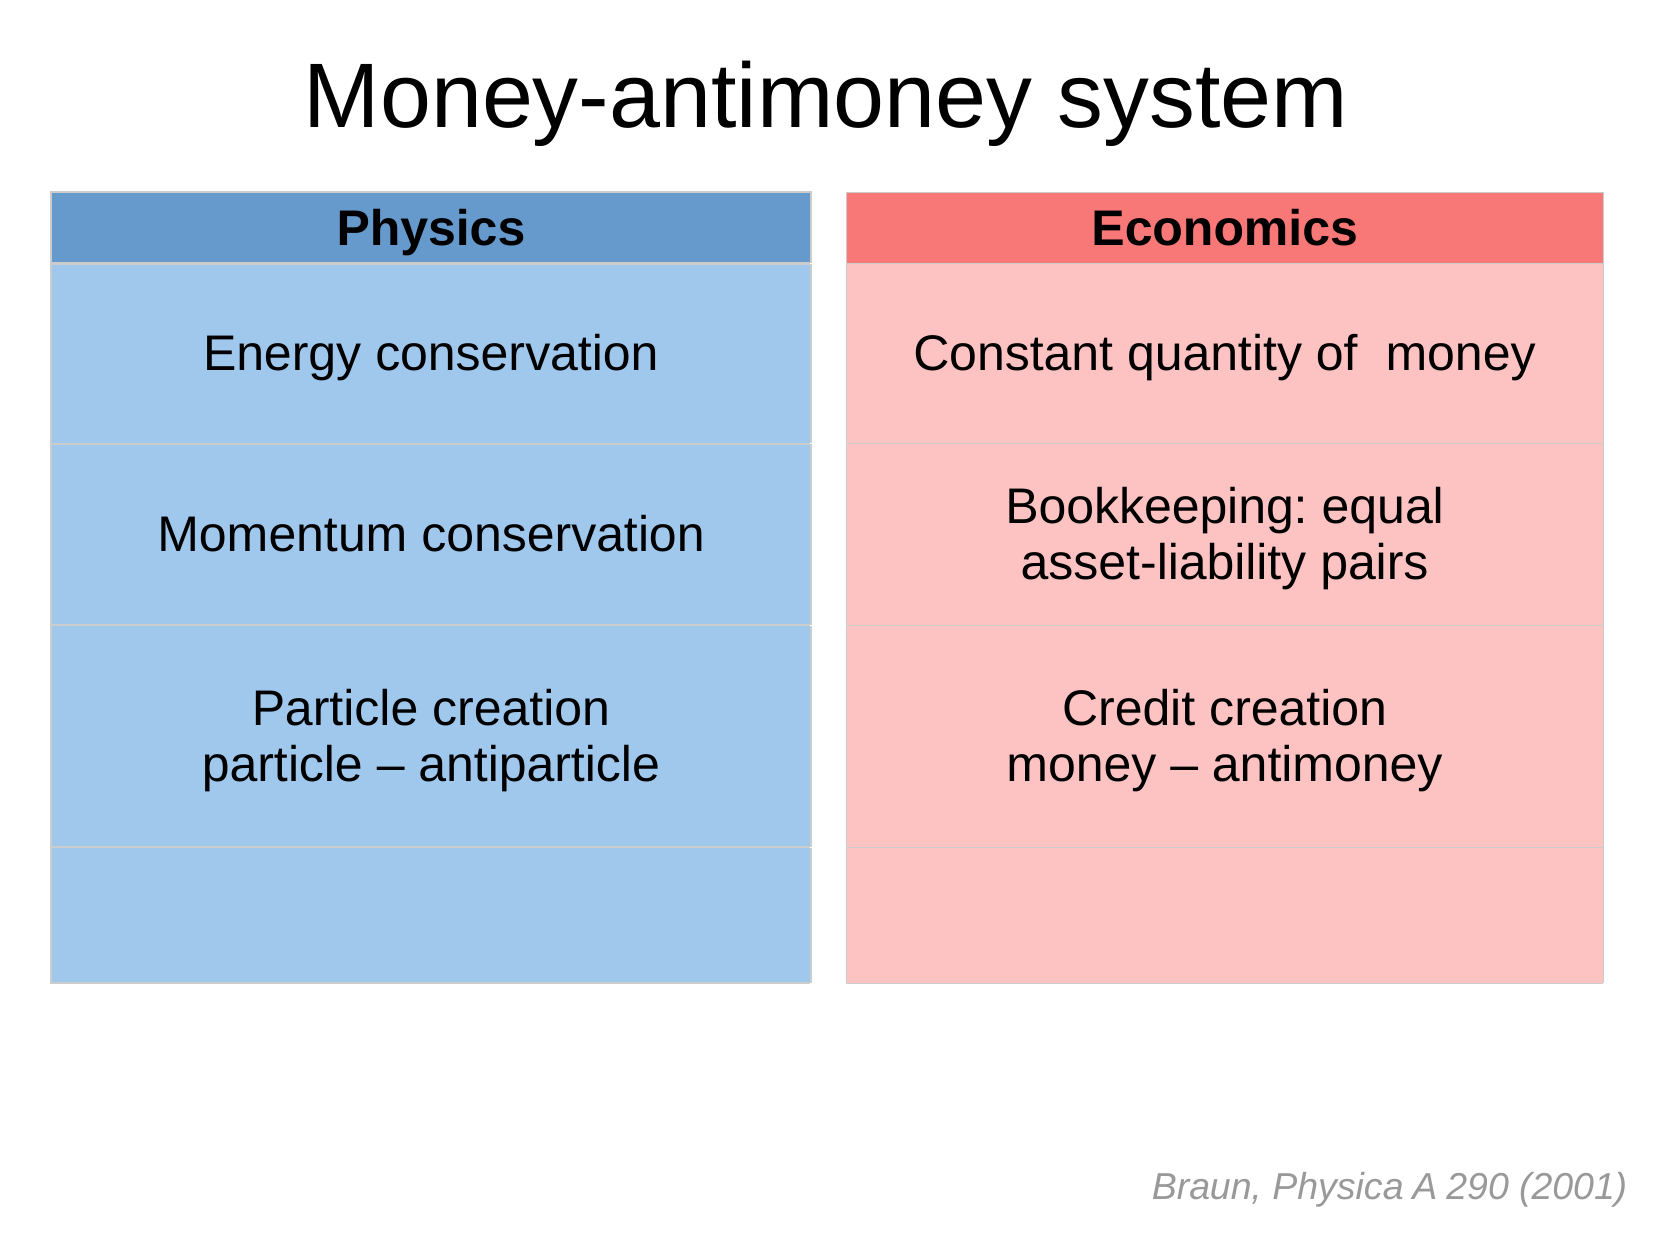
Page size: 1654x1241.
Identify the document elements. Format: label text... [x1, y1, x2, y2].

table_header Physics [52, 193, 810, 262]
table_cell [847, 848, 1603, 983]
table_cell [812, 848, 846, 983]
table_cell Bookkeeping: equal asset-liability pairs [847, 444, 1603, 625]
table_cell Credit creation money – antimoney [847, 626, 1603, 847]
table_header Economics [847, 193, 1603, 263]
table_cell Particle creation particle – antiparticle [52, 626, 810, 846]
table_cell [812, 444, 846, 625]
table_cell Constant quantity of money [847, 264, 1603, 443]
table_header [812, 193, 846, 263]
text_box Braun, Physica A 290 (2001) [1151, 1165, 1637, 1222]
table_cell Energy conservation [52, 265, 810, 443]
title Money-antimoney system [82, 44, 1571, 147]
table_cell [812, 264, 846, 443]
table_cell [812, 626, 846, 847]
table_cell Momentum conservation [52, 445, 810, 624]
table_cell [52, 848, 810, 982]
